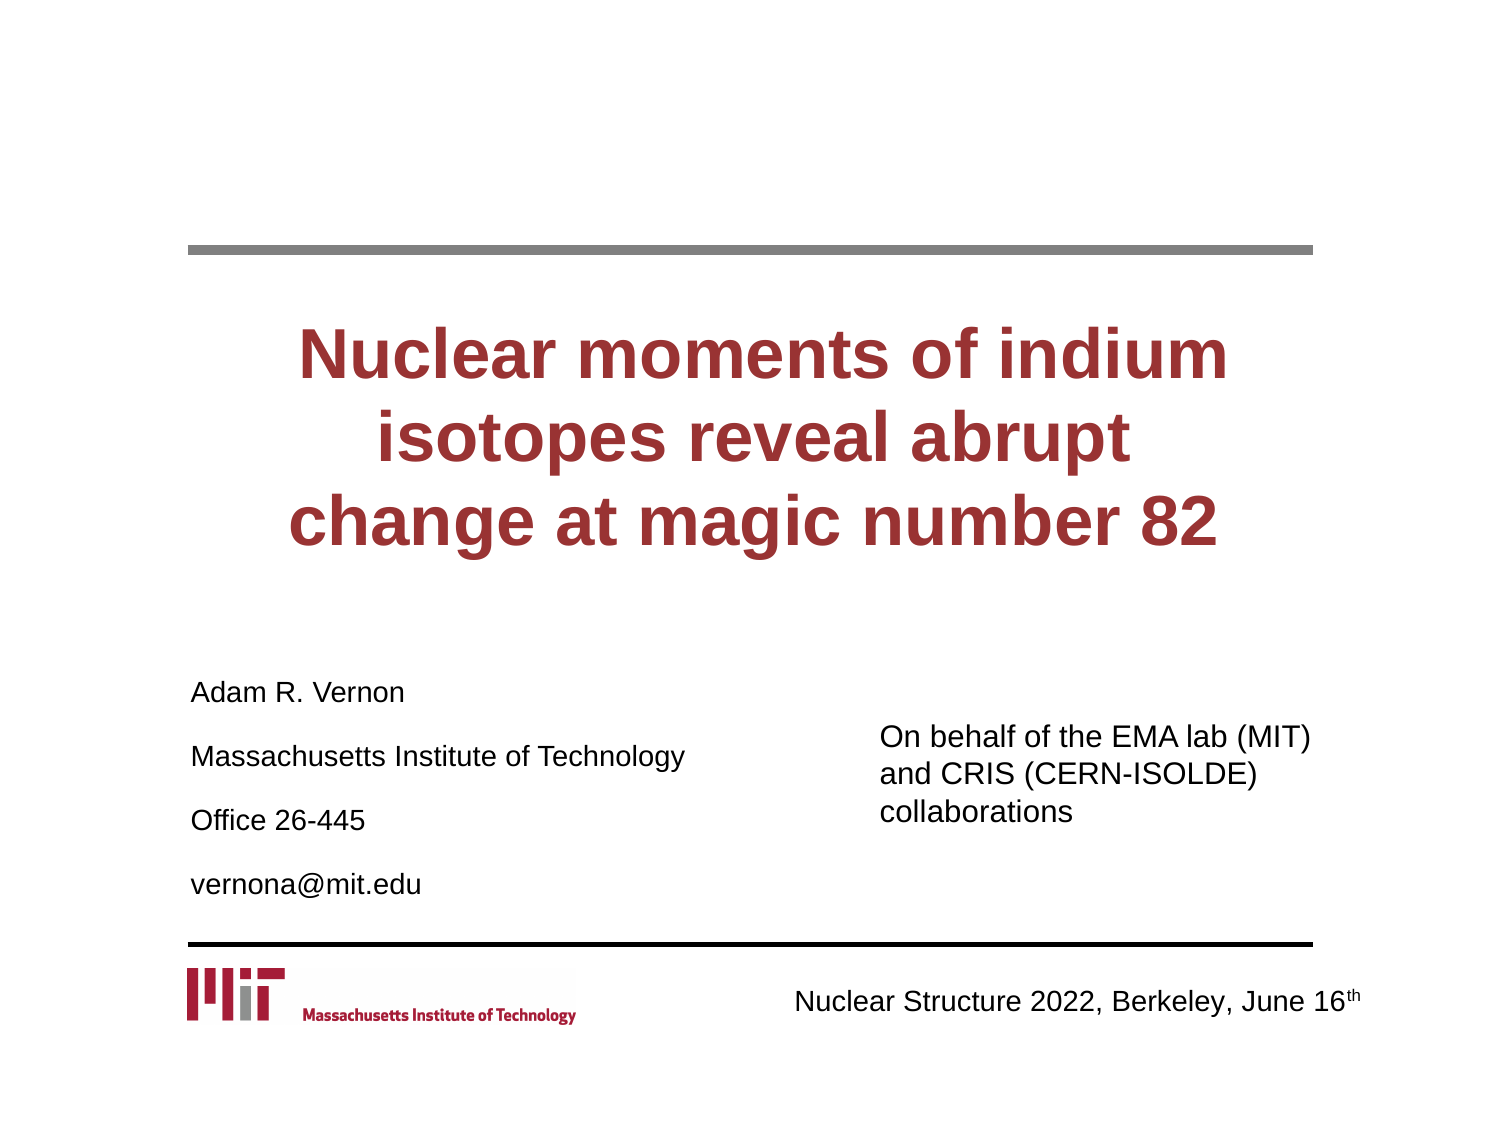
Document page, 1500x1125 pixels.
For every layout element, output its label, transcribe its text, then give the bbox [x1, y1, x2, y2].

list On behalf of the EMA lab (MIT) and CRIS (CERN-ISOLDE) collaborations [826, 708, 1371, 875]
text_box Nuclear Structure 2022, Berkeley, June 16th [779, 974, 1385, 1025]
picture [187, 968, 576, 1025]
title Nuclear moments of indium isotopes reveal abrupt change at magic number 82 [212, 377, 1296, 491]
list Adam R. Vernon Massachusetts Institute of Technology Office 26-445 vernona@mit.edu [137, 665, 812, 961]
